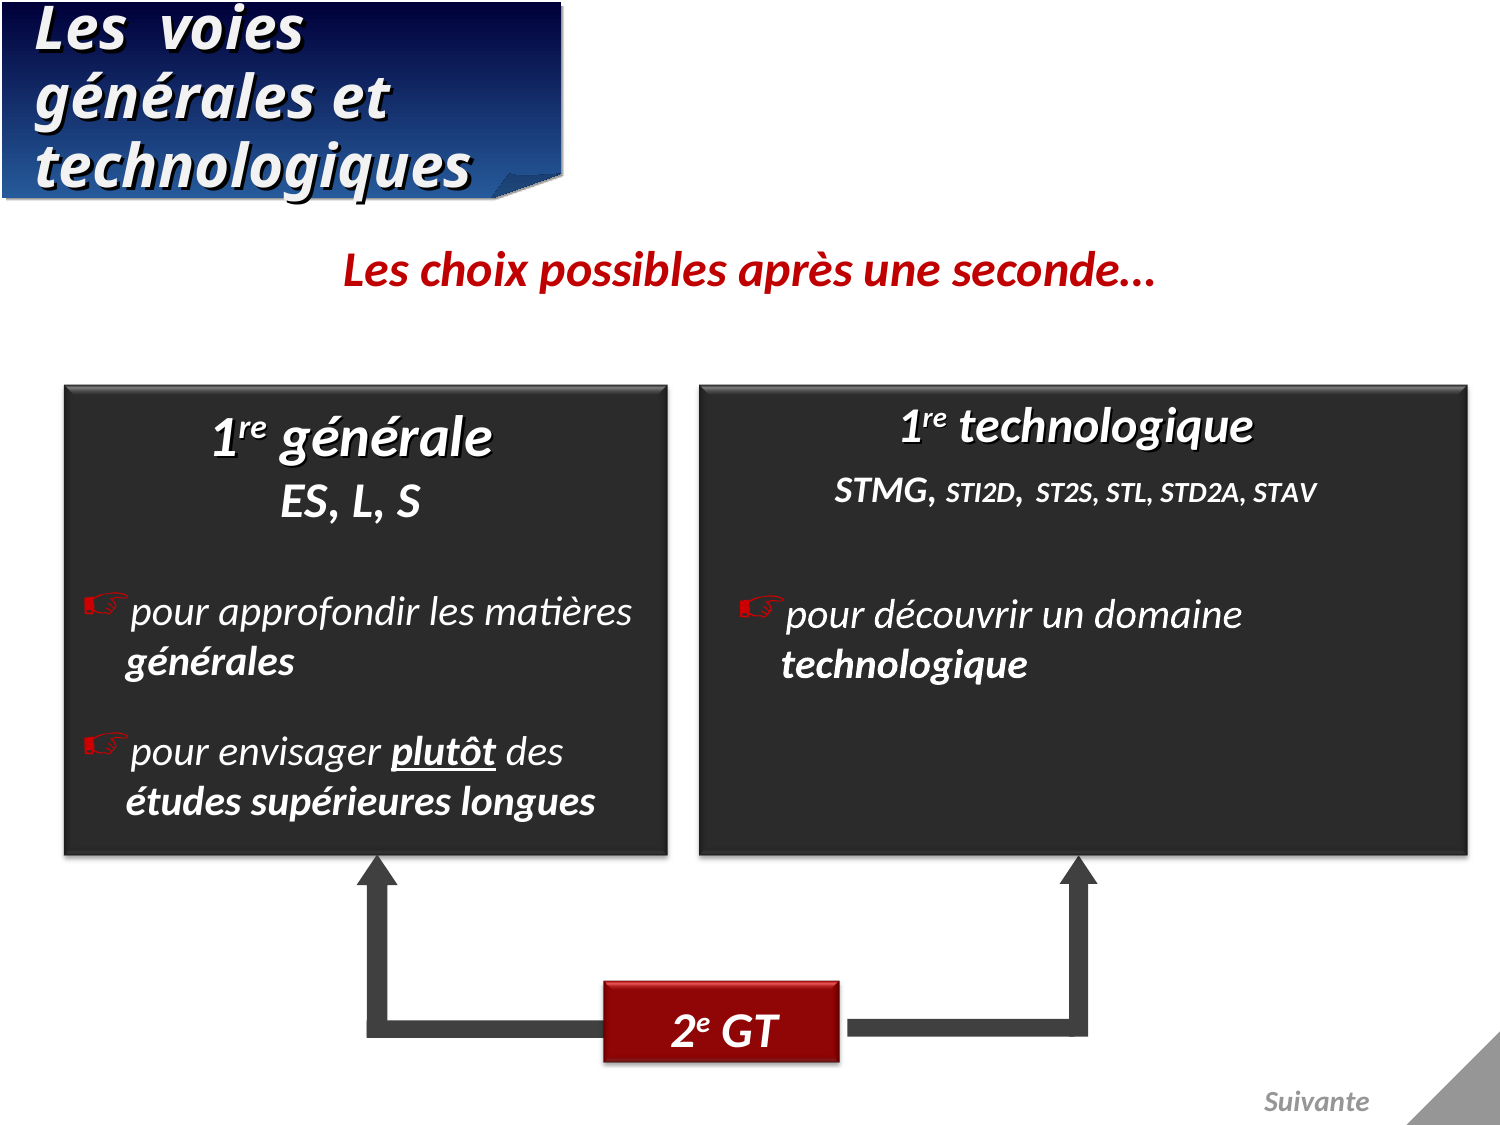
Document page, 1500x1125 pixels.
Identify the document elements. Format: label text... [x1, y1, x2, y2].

text_box Suivante [1216, 1074, 1418, 1125]
picture [55, 379, 676, 866]
text_box [2, 2, 34, 199]
text_box Les choix possibles après une seconde… [100, 228, 1400, 305]
text_box [1418, 1031, 1500, 1125]
picture [690, 379, 1475, 866]
text_box pour envisager plutôt des études supérieures longues [65, 716, 691, 832]
text_box 2e GT [655, 989, 793, 1065]
text_box [847, 866, 1098, 1037]
text_box pour approfondir les matières générales [65, 575, 668, 692]
text_box [356, 854, 594, 1038]
text_box 1re technologique STMG, STI2D, ST2S, STL, STD2A, STAV [750, 385, 1400, 521]
text_box pour découvrir un domaine technologique [720, 578, 1407, 694]
text_box [526, 2, 562, 187]
text_box Les voies générales et technologiques [34, 0, 526, 202]
text_box 1re générale ES, L, S [146, 390, 554, 536]
picture [594, 976, 847, 1072]
